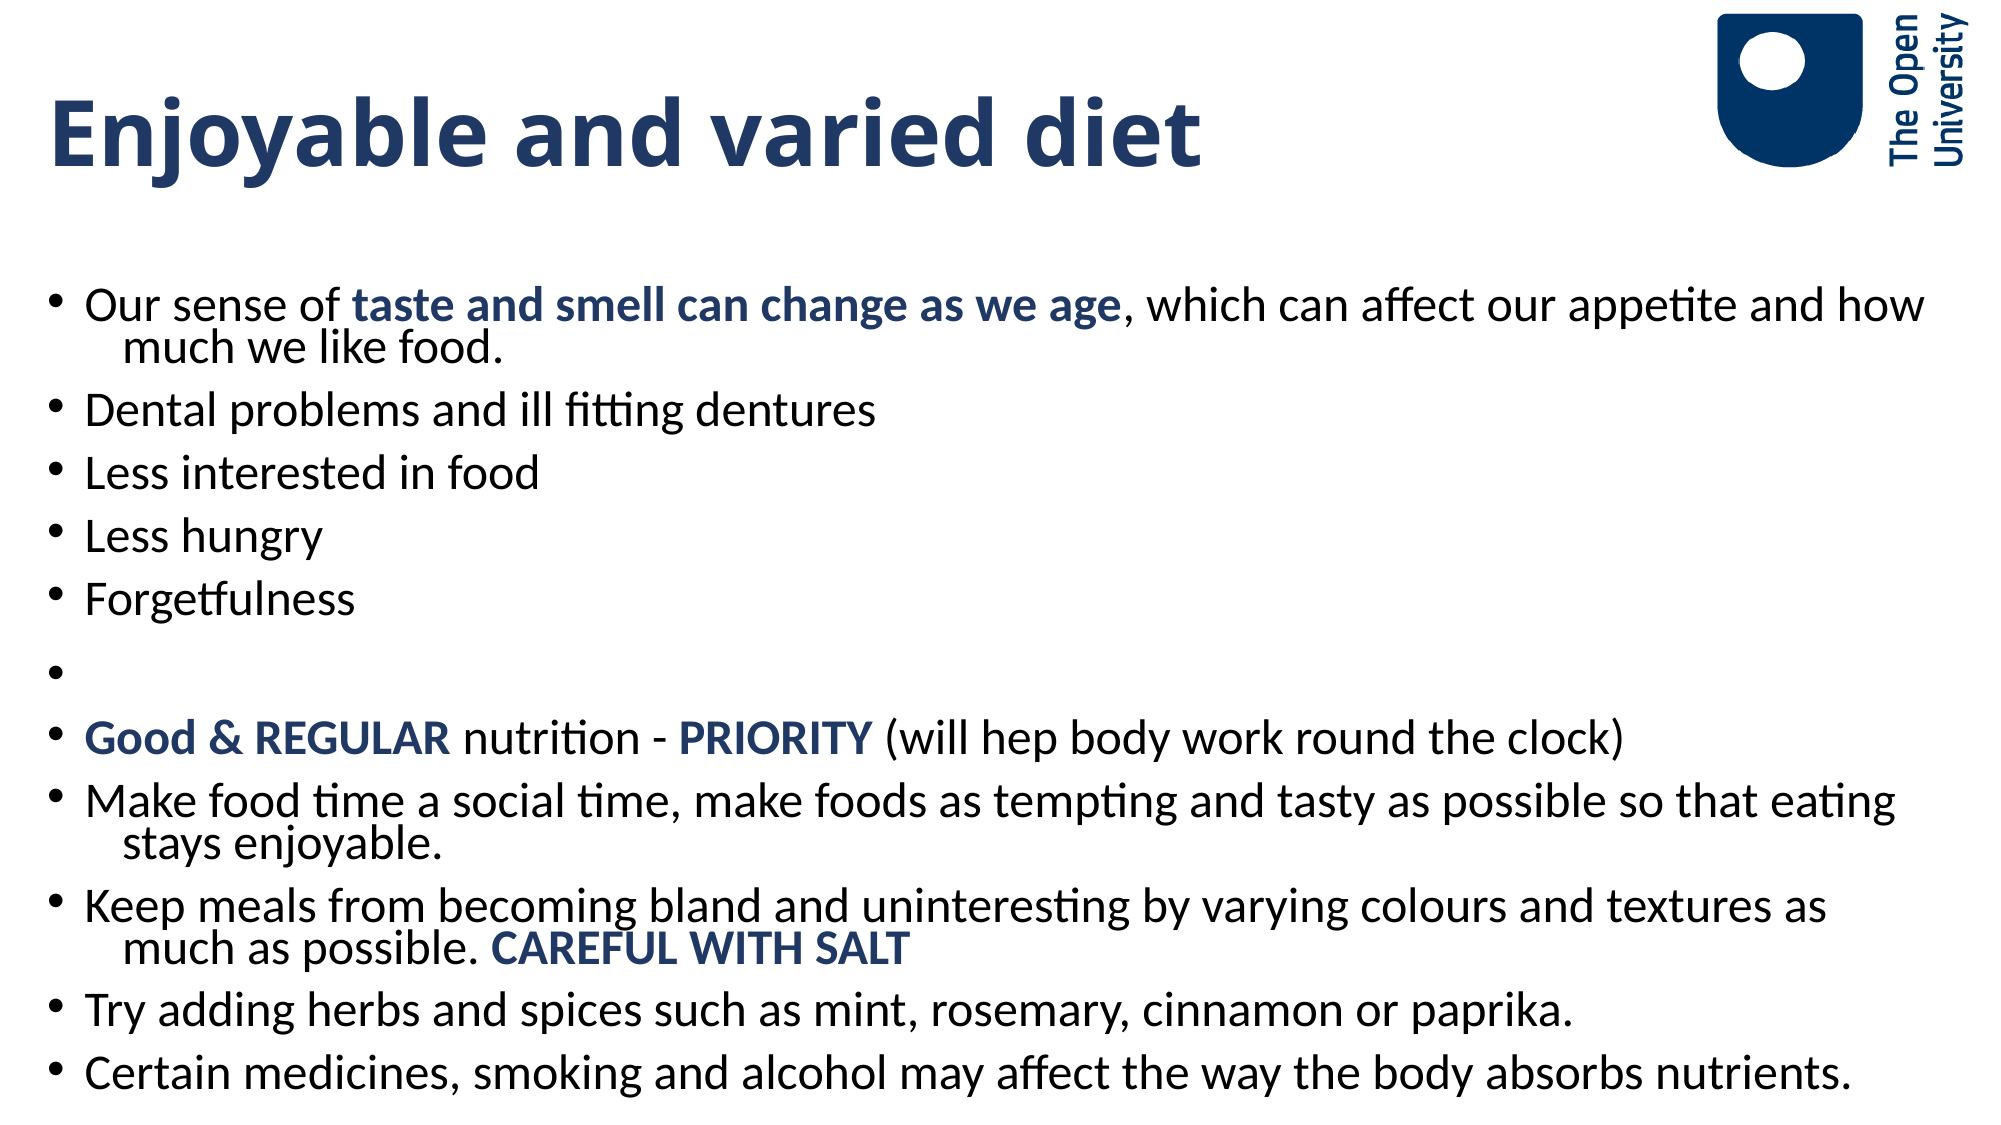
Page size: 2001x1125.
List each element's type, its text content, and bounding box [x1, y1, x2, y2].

title Enjoyable and varied diet [32, 28, 1758, 246]
list Our sense of taste and smell can change as we age, which can affect our appetite and how much we like food. Dental problems and ill fitting dentures Less interested in food Less hungry Forgetfulness Good & REGULAR nutrition - PRIORITY (will hep body work round the clock) Make food time a social time, make foods as tempting and tasty as possible so that eating stays enjoyable. Keep meals from becoming bland and uninteresting by varying colours and textures as much as possible. CAREFUL WITH SALT Try adding herbs and spices such as mint, rosemary, cinnamon or paprika. Certain medicines, smoking and alcohol may affect the way the body absorbs nutrients. [32, 280, 1968, 1115]
picture [1716, 10, 1971, 170]
